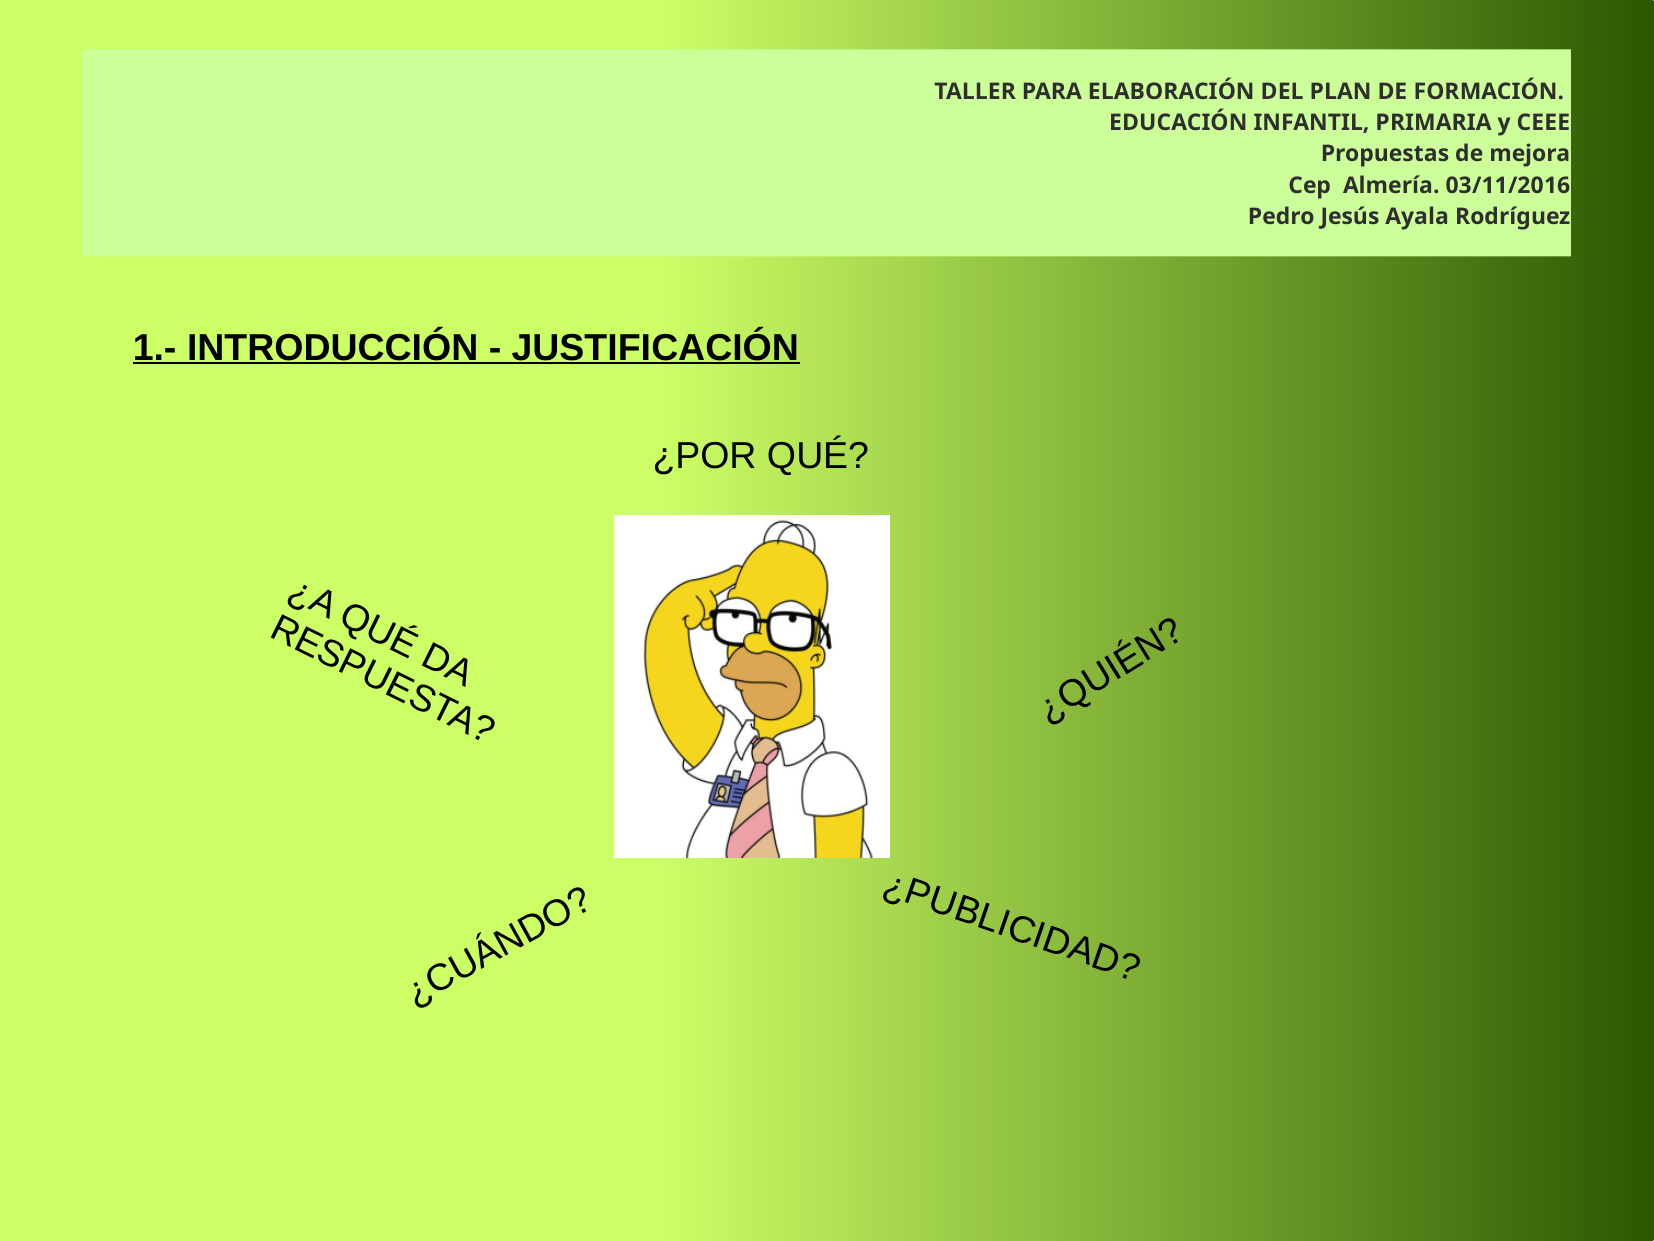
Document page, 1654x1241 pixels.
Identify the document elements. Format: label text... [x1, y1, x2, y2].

picture [614, 515, 890, 858]
text_box ¿PUBLICIDAD? [862, 853, 1283, 1043]
text_box 1.- INTRODUCCIÓN - JUSTIFICACIÓN [118, 318, 1158, 376]
text_box ¿QUIÉN? [1013, 515, 1335, 745]
text_box ¿A QUÉ DA RESPUESTA? [248, 555, 614, 825]
title TALLER PARA ELABORACIÓN DEL PLAN DE FORMACIÓN. EDUCACIÓN INFANTIL, PRIMARIA y CEEE Propuestas de mejora Cep Almería. 03/11/2016 Pedro Jesús Ayala Rodríguez [82, 49, 1571, 257]
text_box ¿POR QUÉ? [637, 427, 1004, 485]
text_box ¿CUÁNDO? [381, 857, 626, 1028]
